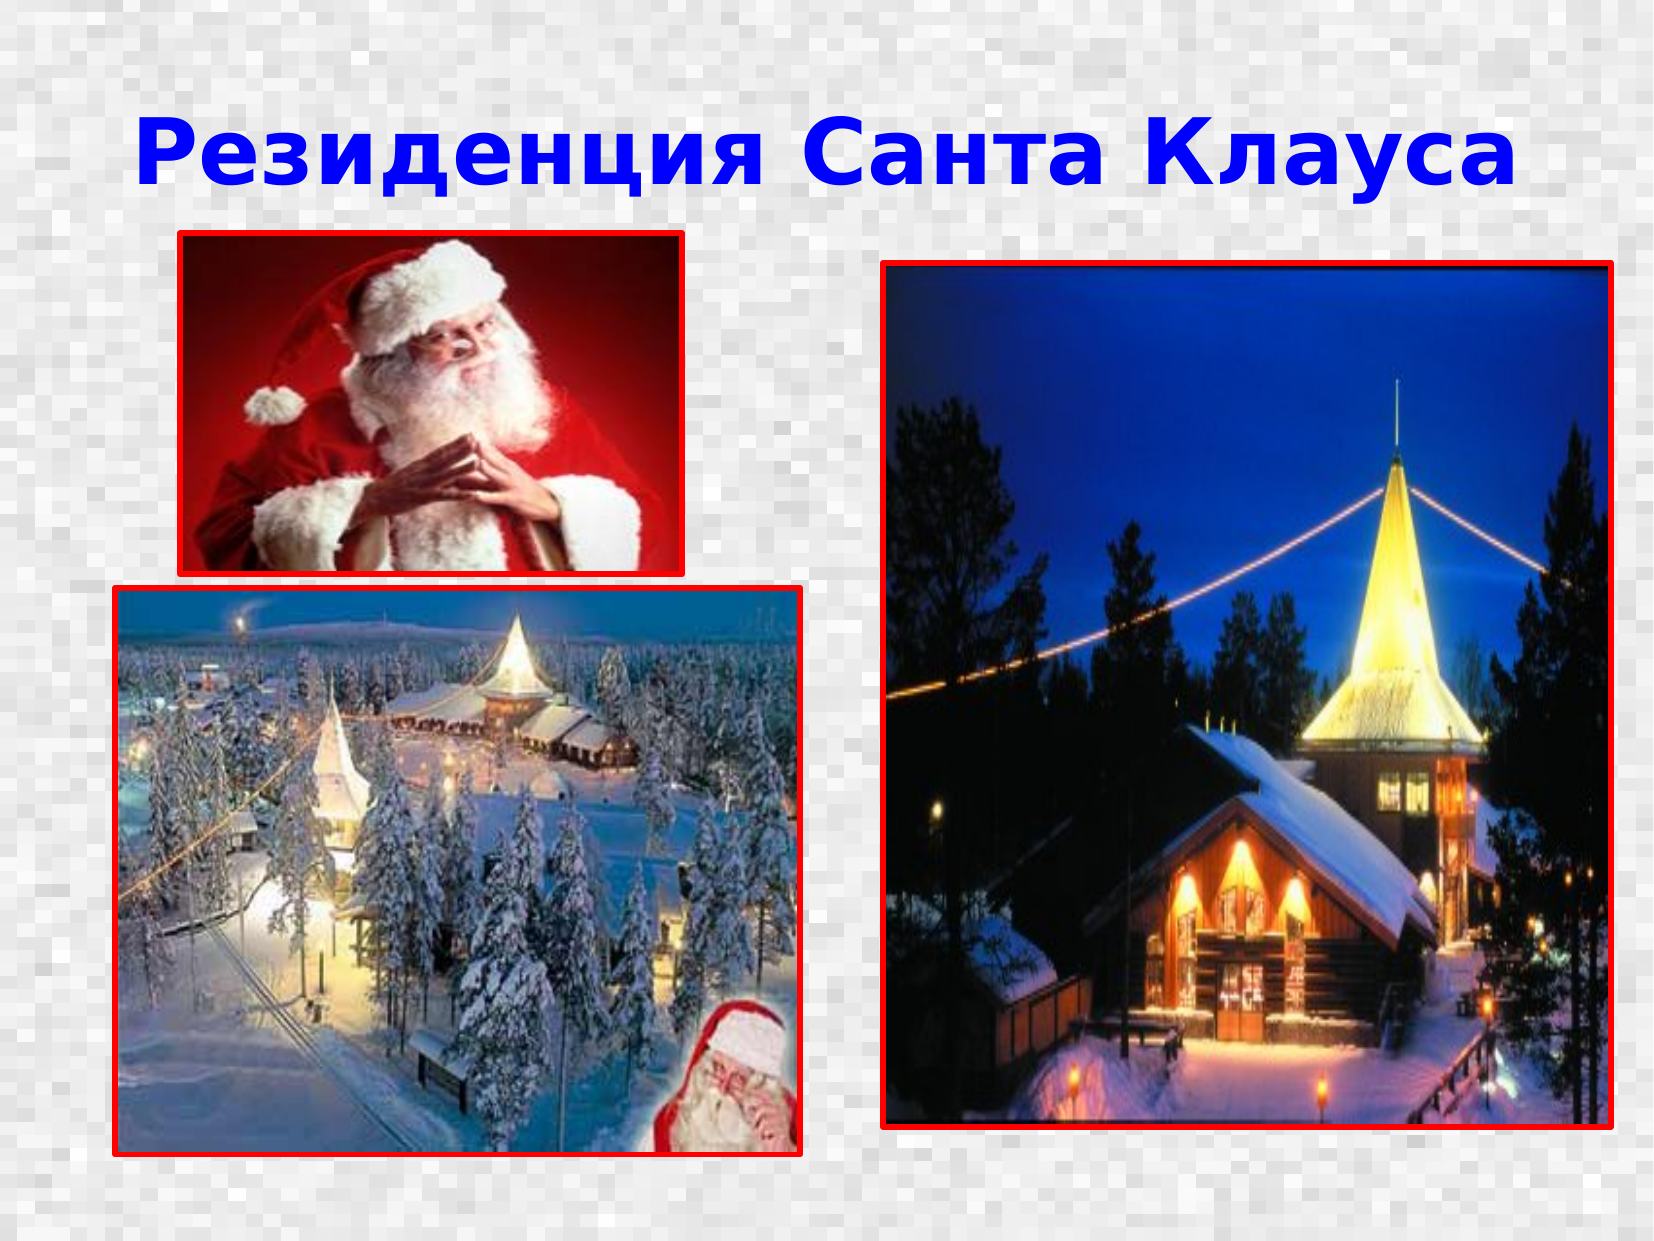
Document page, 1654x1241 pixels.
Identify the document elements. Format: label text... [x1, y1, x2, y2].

title Резиденция Санта Клауса [82, 56, 1571, 250]
picture [0, 0, 1654, 1241]
